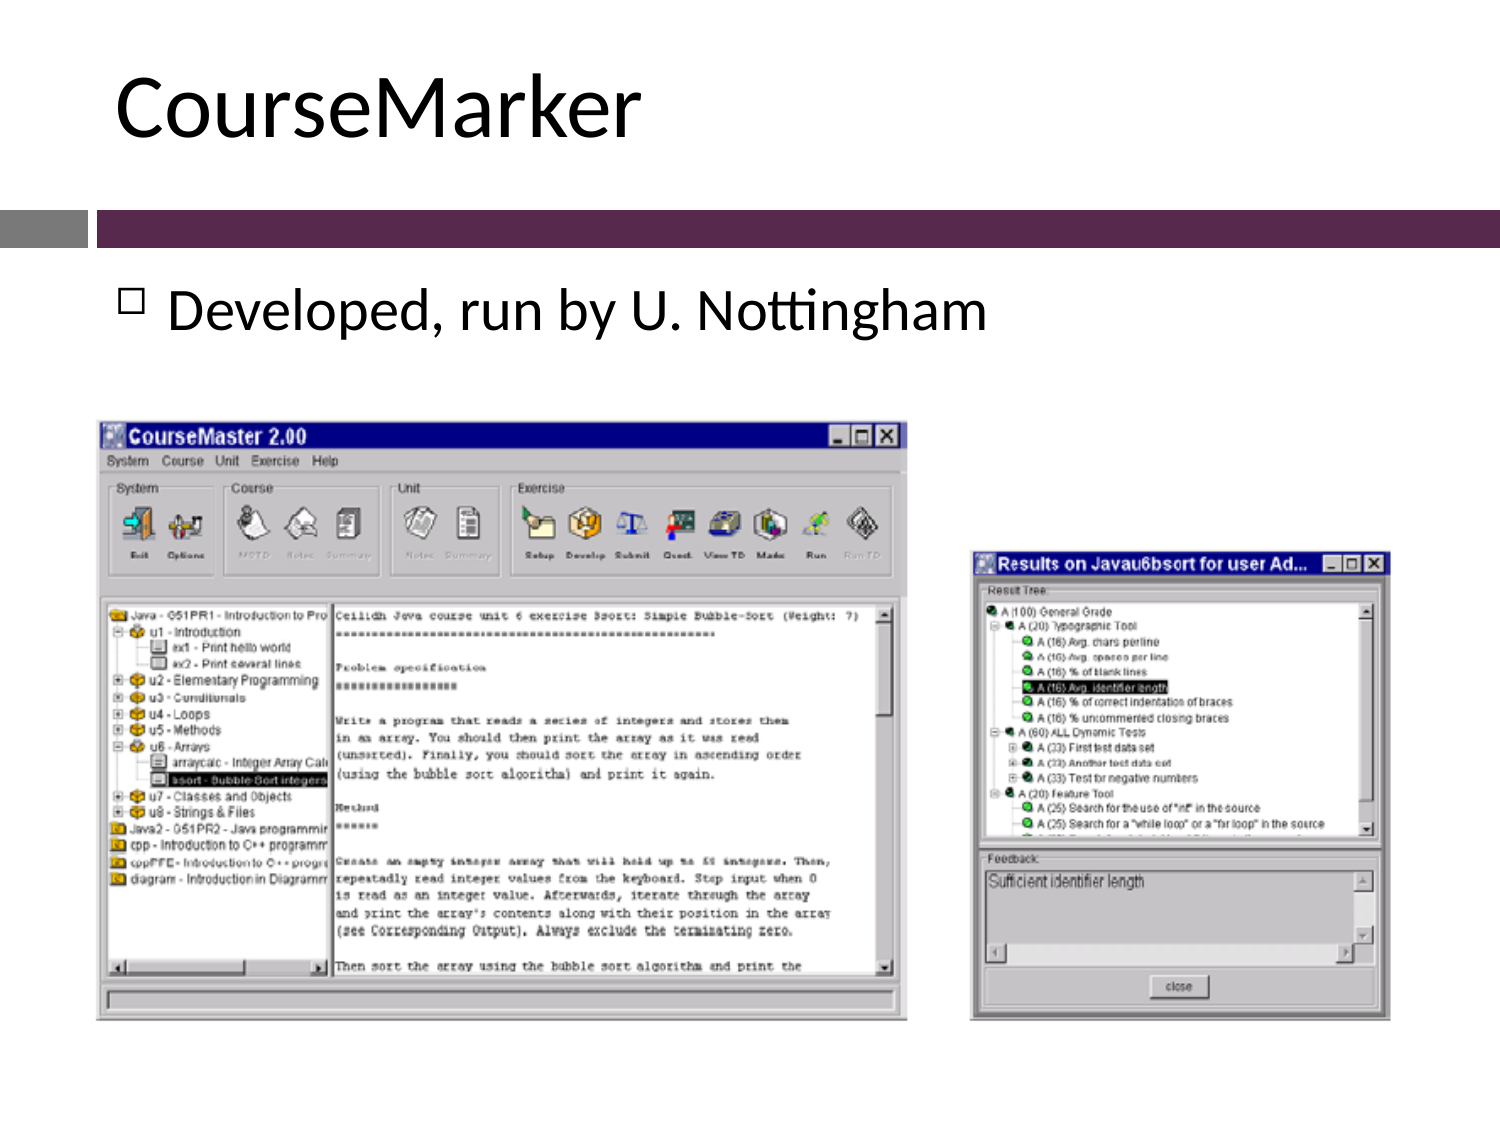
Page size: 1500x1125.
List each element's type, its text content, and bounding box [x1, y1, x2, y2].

title CourseMarker [100, 19, 1438, 182]
list Developed, run by U. Nottingham [100, 262, 1438, 1000]
picture [88, 408, 1396, 1038]
